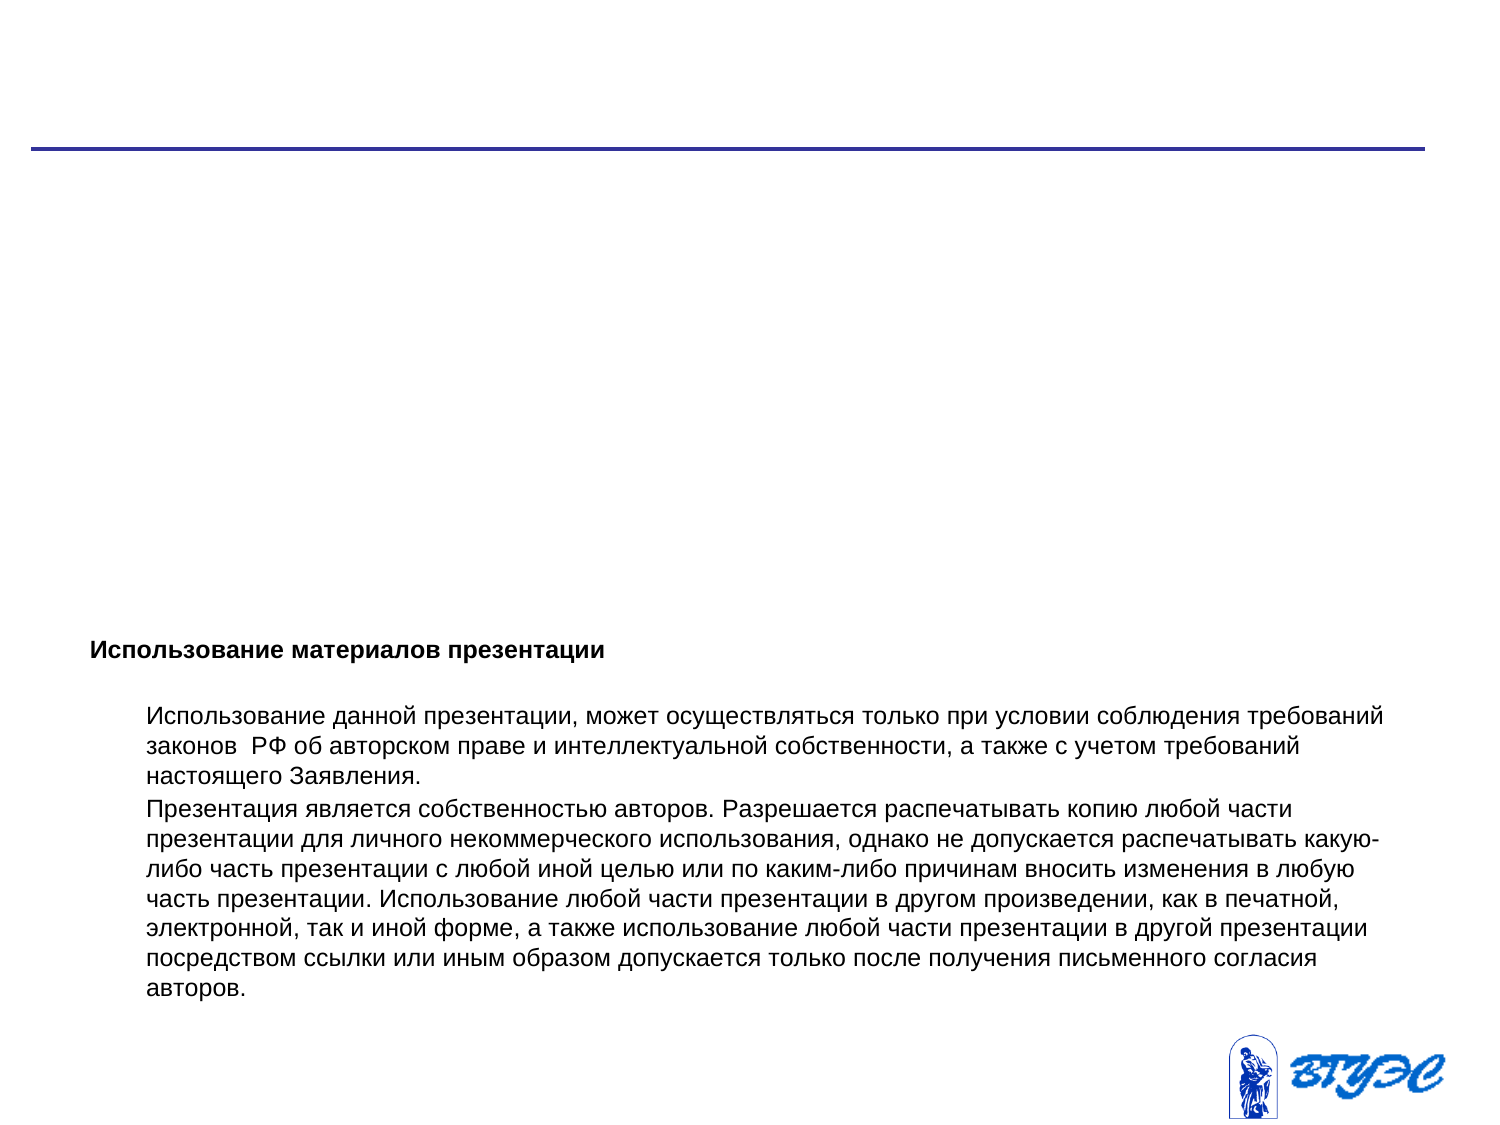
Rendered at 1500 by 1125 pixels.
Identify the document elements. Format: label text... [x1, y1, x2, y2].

picture [1289, 1053, 1447, 1101]
picture [1228, 1053, 1278, 1119]
list Использование материалов презентации Использование данной презентации, может осуществляться только при условии соблюдения требований законов РФ об авторском праве и интеллектуальной собственности, а также с учетом требований настоящего Заявления. Презентация является собственностью авторов. Разрешается распечатывать копию любой части презентации для личного некоммерческого использования, однако не допускается распечатывать какую-либо часть презентации с любой иной целью или по каким-либо причинам вносить изменения в любую часть презентации. Использование любой части презентации в другом произведении, как в печатной, электронной, так и иной форме, а также использование любой части презентации в другой презентации посредством ссылки или иным образом допускается только после получения письменного согласия авторов. [75, 262, 1426, 1053]
